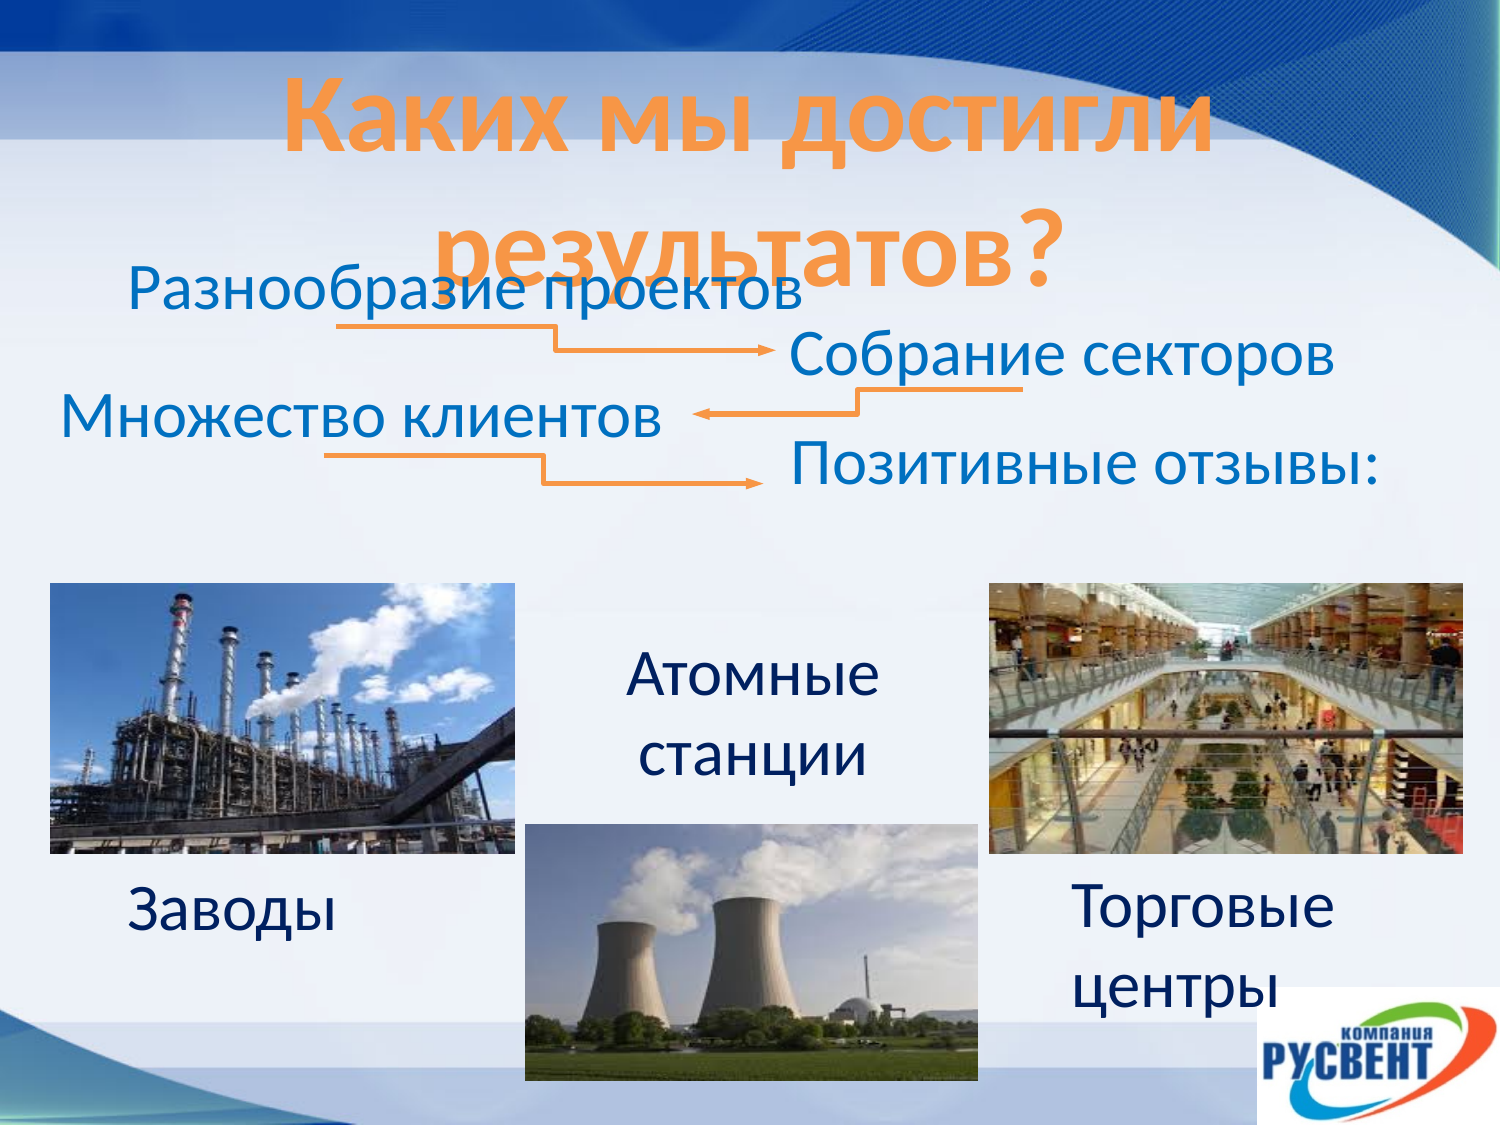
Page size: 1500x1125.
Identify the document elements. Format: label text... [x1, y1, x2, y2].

text_box Атомные станции [604, 621, 904, 796]
text_box Множество клиентов [44, 363, 702, 459]
picture [525, 824, 978, 1081]
text_box Позитивные отзывы: [775, 410, 1457, 507]
text_box Собрание секторов [774, 301, 1401, 398]
picture [1257, 987, 1500, 1125]
text_box Заводы [112, 856, 407, 951]
text_box Торговые центры [1057, 853, 1364, 1028]
text_box Разнообразие проектов [112, 235, 873, 332]
picture [989, 583, 1463, 854]
title Каких мы достигли результатов? [0, 31, 1500, 204]
picture [50, 583, 515, 854]
